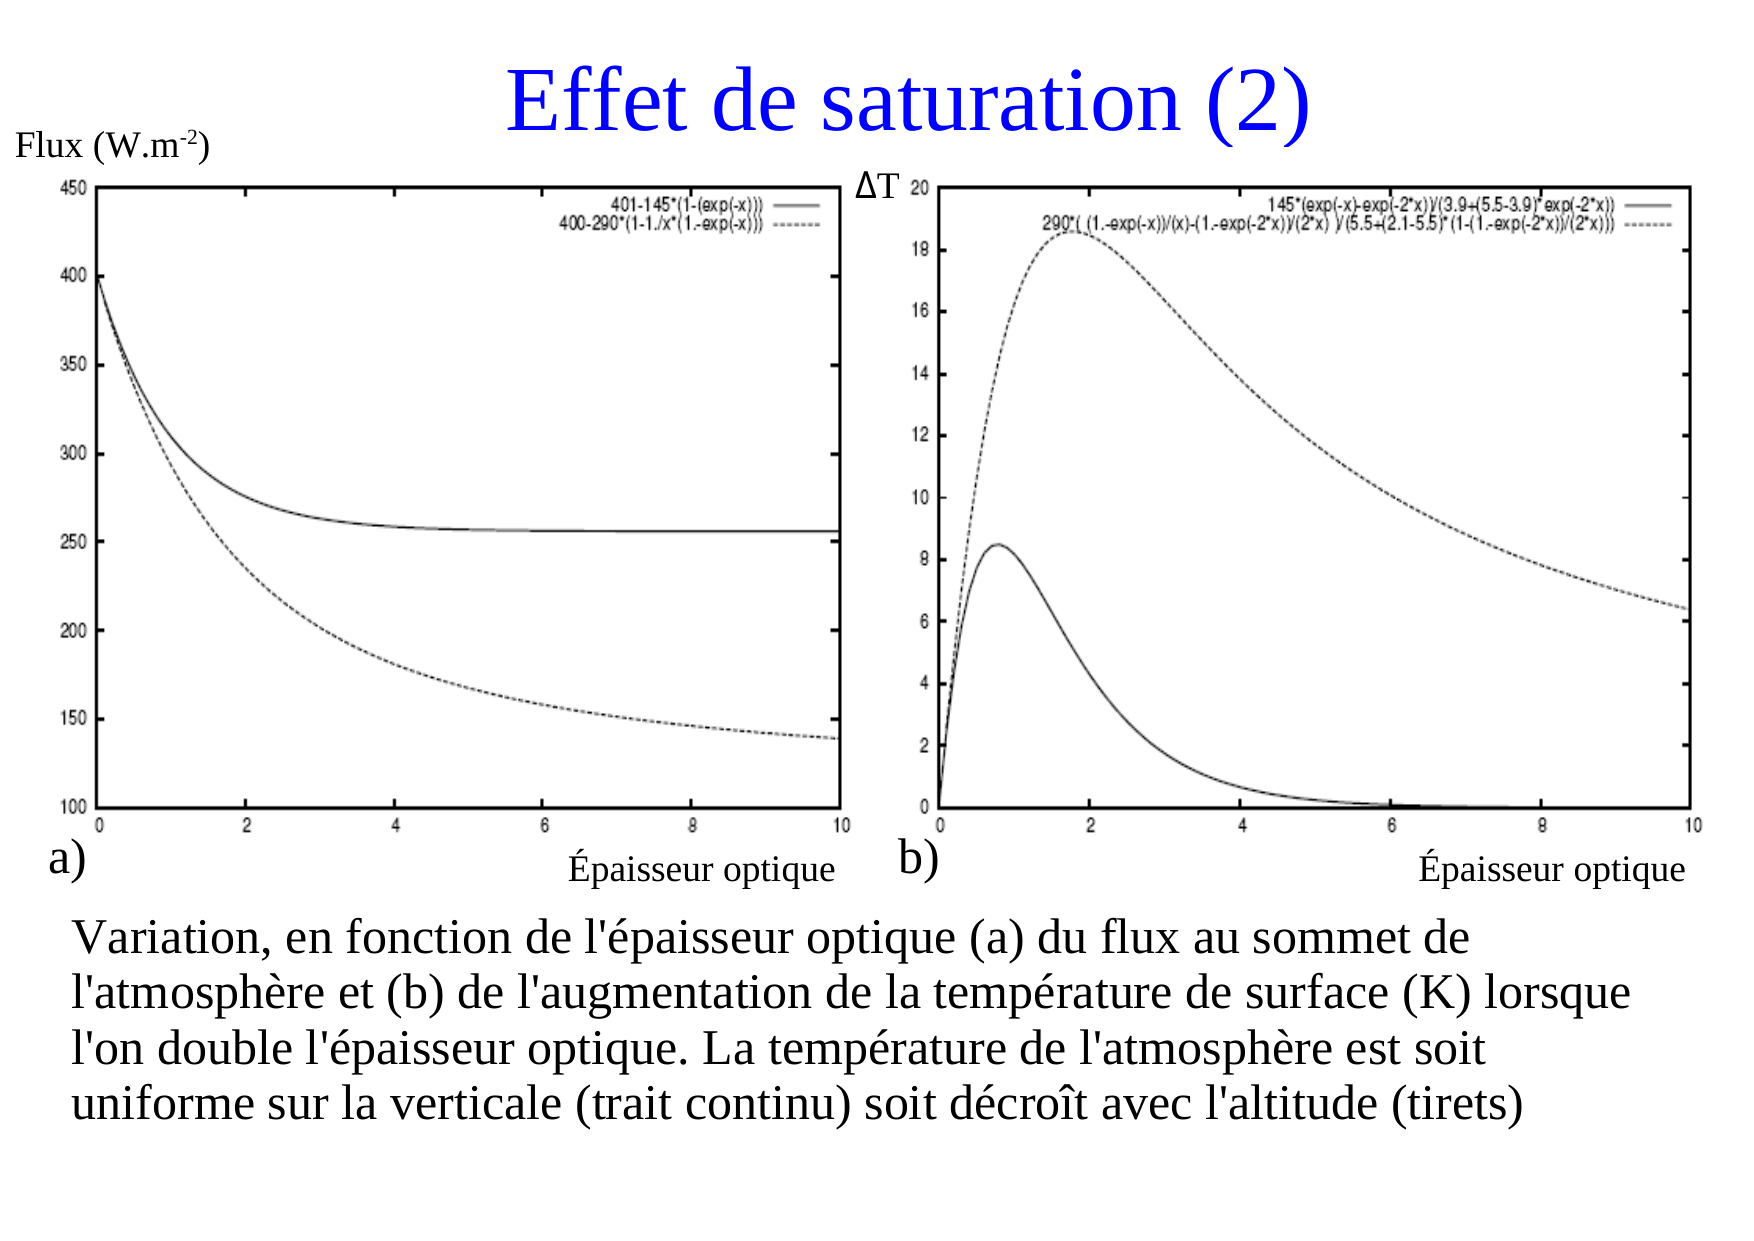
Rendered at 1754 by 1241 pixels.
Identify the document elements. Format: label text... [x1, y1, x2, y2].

text_box Variation, en fonction de l'épaisseur optique (a) du flux au sommet de l'atmosphère et (b) de l'augmentation de la température de surface (K) lorsque l'on double l'épaisseur optique. La température de l'atmosphère est soit uniforme sur la verticale (trait continu) soit décroît avec l'altitude (tirets) [57, 901, 1694, 1139]
text_box Effet de saturation (2) [213, 37, 1606, 147]
text_box b) [884, 813, 969, 898]
text_box ΔT [840, 152, 923, 220]
text_box Épaisseur optique [553, 833, 856, 901]
text_box Flux (W.m-2) [0, 109, 265, 177]
text_box a) [33, 813, 119, 898]
picture [23, 147, 1728, 866]
text_box Épaisseur optique [1403, 833, 1706, 901]
